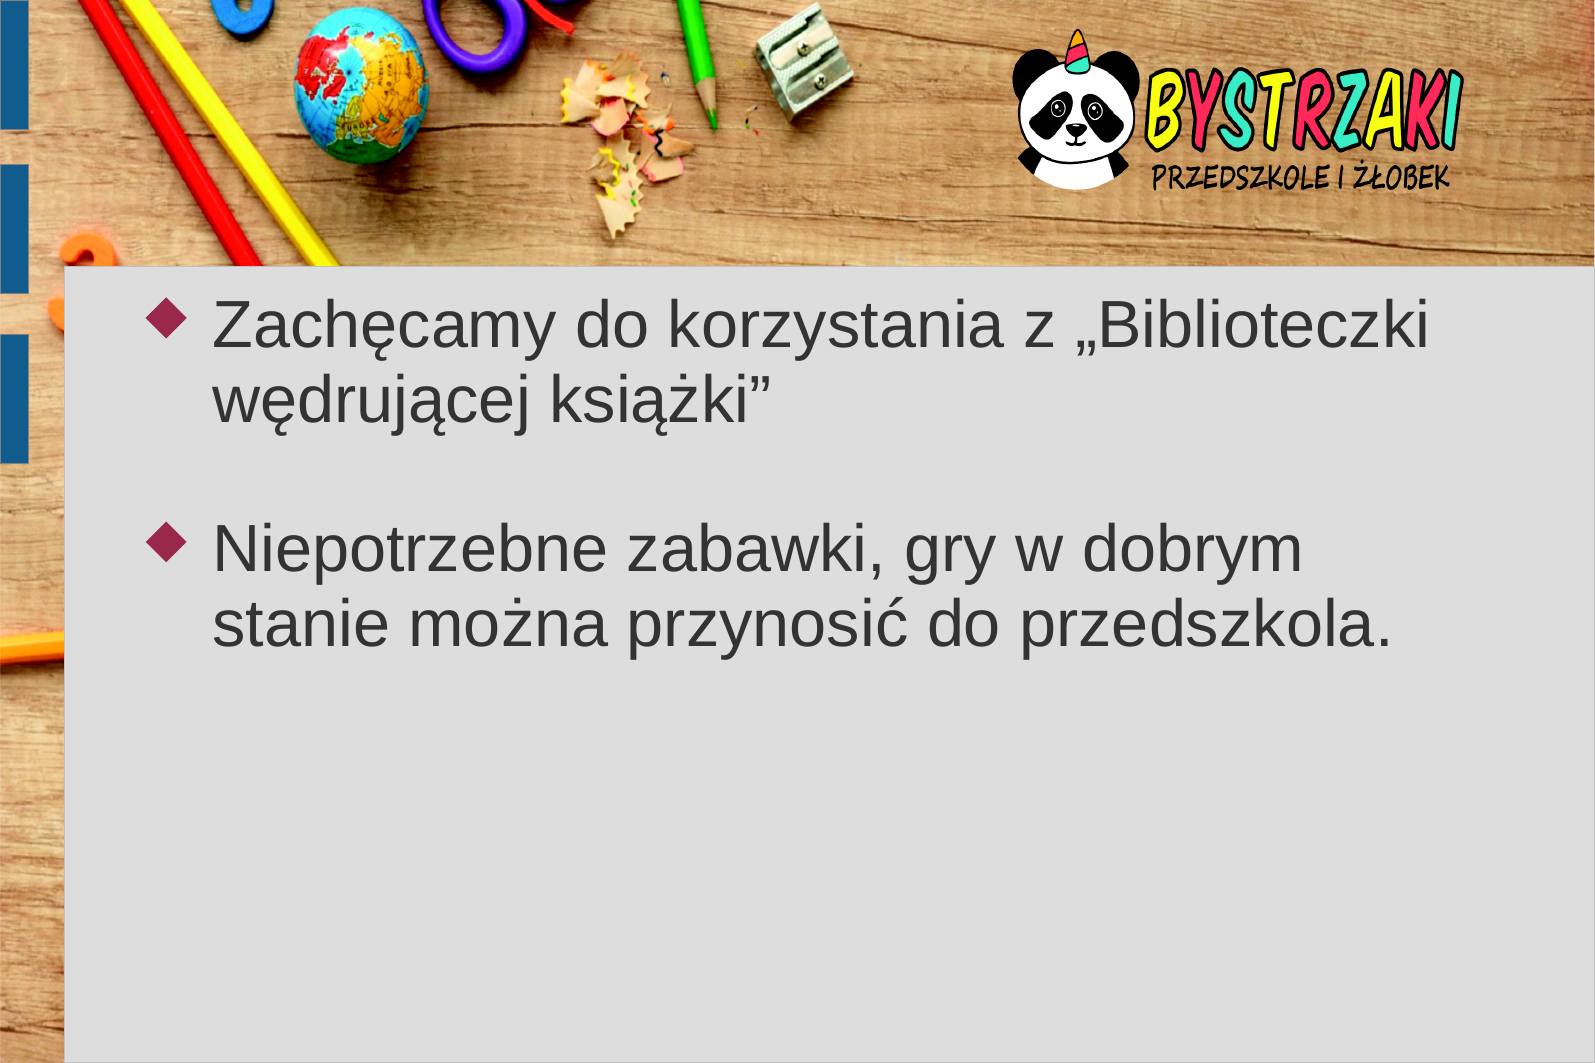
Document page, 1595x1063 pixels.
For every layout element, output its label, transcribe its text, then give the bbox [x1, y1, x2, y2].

picture [0, 0, 1595, 1063]
list Zachęcamy do korzystania z „Biblioteczki wędrującej książki” Niepotrzebne zabawki, gry w dobrym stanie można przynosić do przedszkola. [129, 287, 1492, 957]
